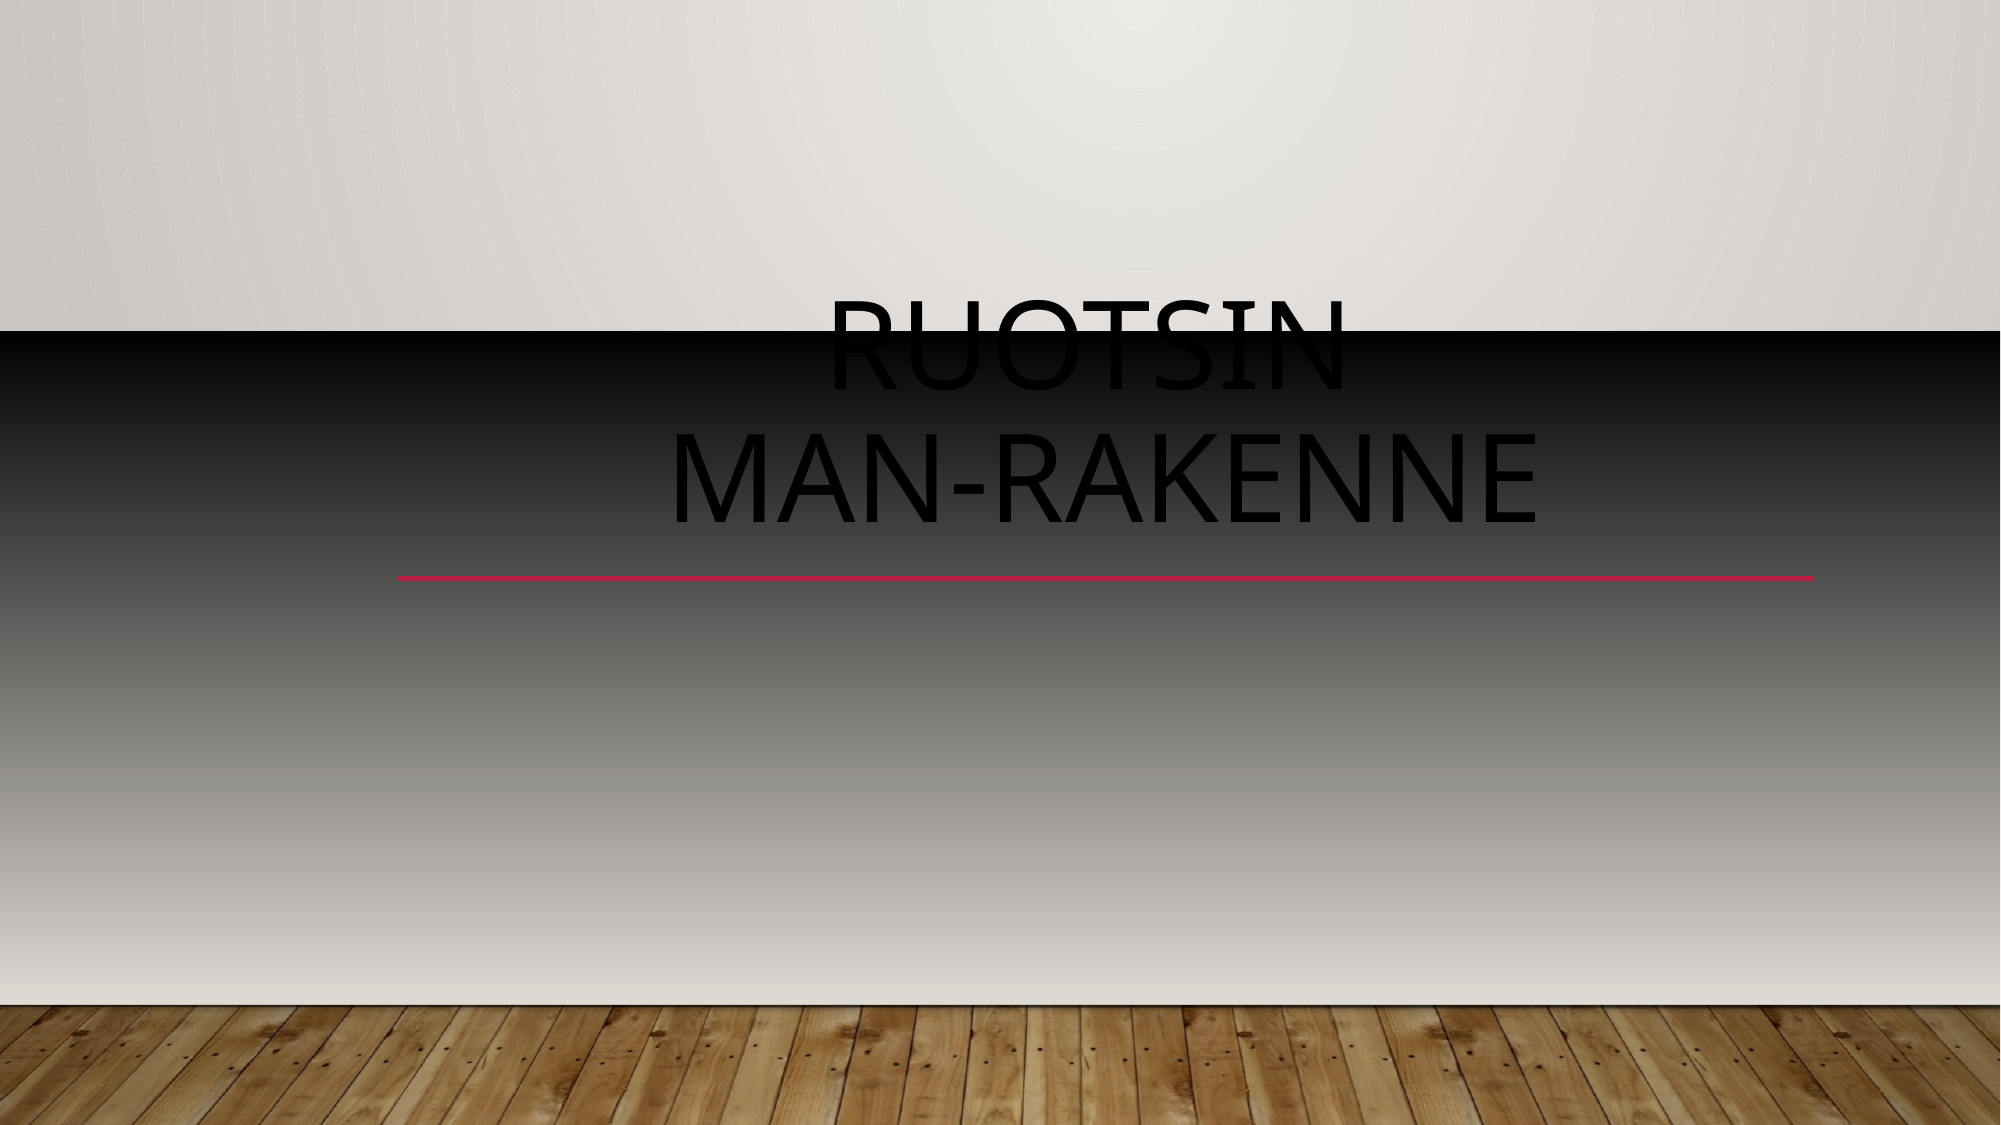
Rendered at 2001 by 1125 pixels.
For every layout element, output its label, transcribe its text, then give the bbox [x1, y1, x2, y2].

title Ruotsin Man-rakenne [396, 131, 1814, 549]
